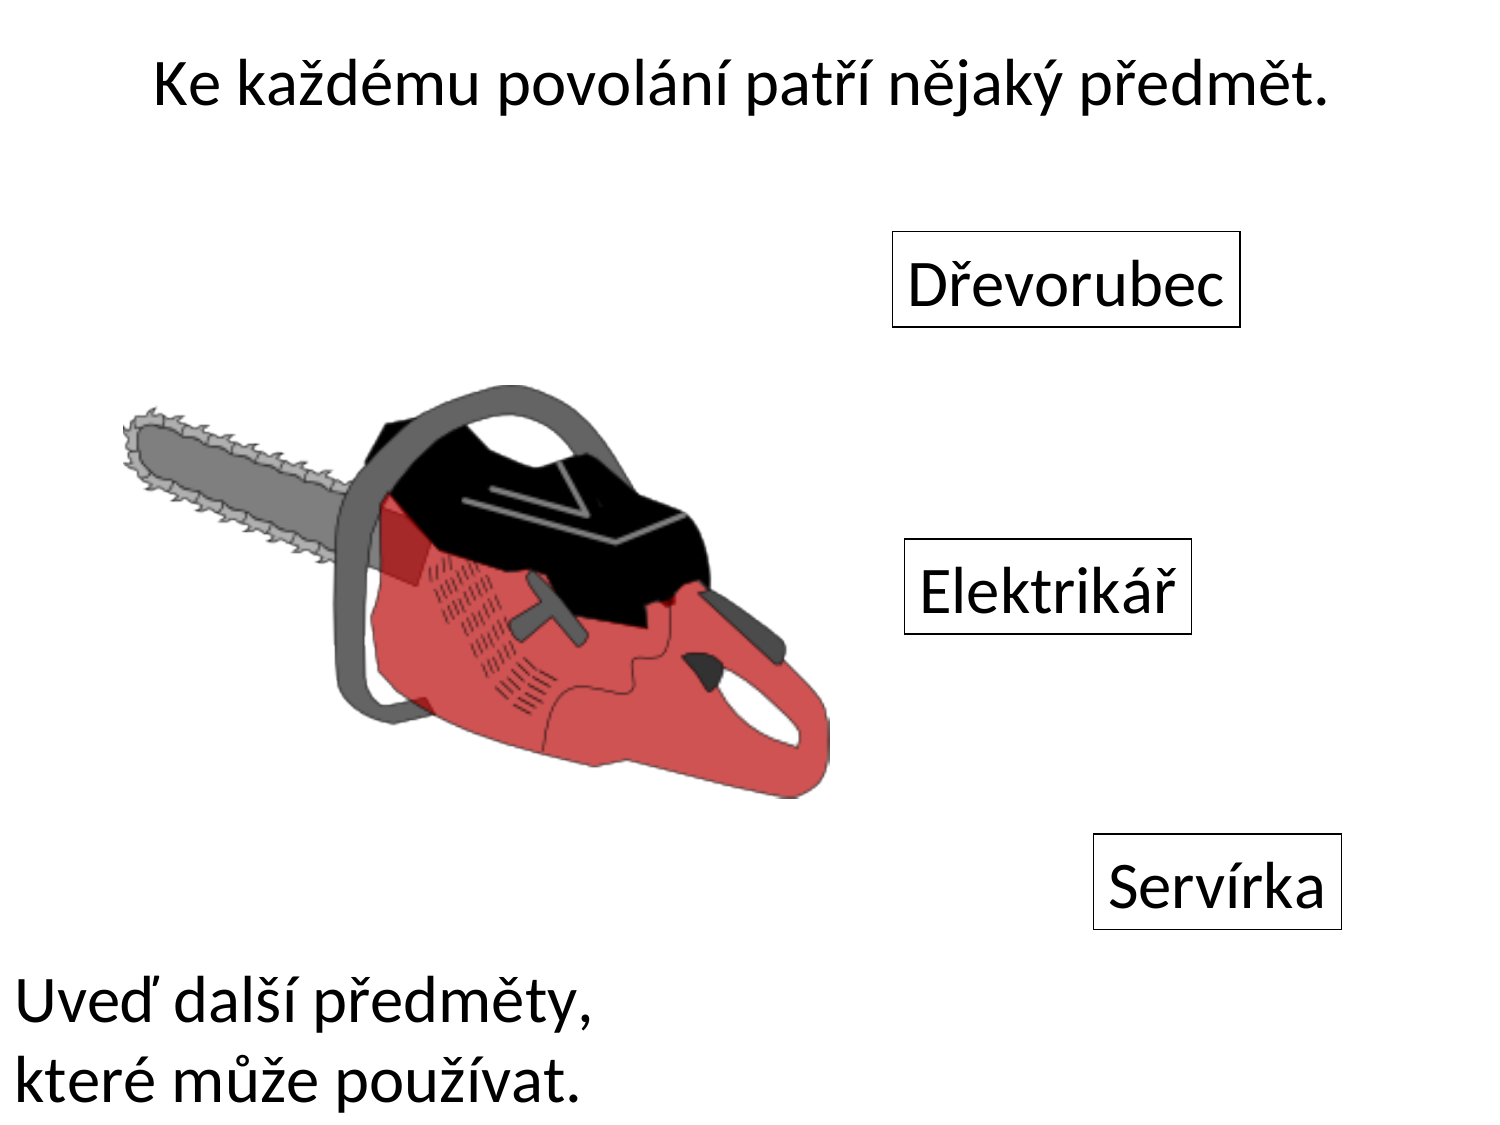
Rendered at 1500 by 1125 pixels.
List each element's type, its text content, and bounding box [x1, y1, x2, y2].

text_box Elektrikář [904, 538, 1192, 635]
picture [123, 385, 830, 799]
text_box Dřevorubec [892, 231, 1240, 328]
text_box Uveď další předměty, které může používat. [0, 948, 610, 1124]
text_box Ke každému povolání patří nějaký předmět. [139, 30, 1347, 127]
text_box Servírka [1093, 834, 1342, 930]
